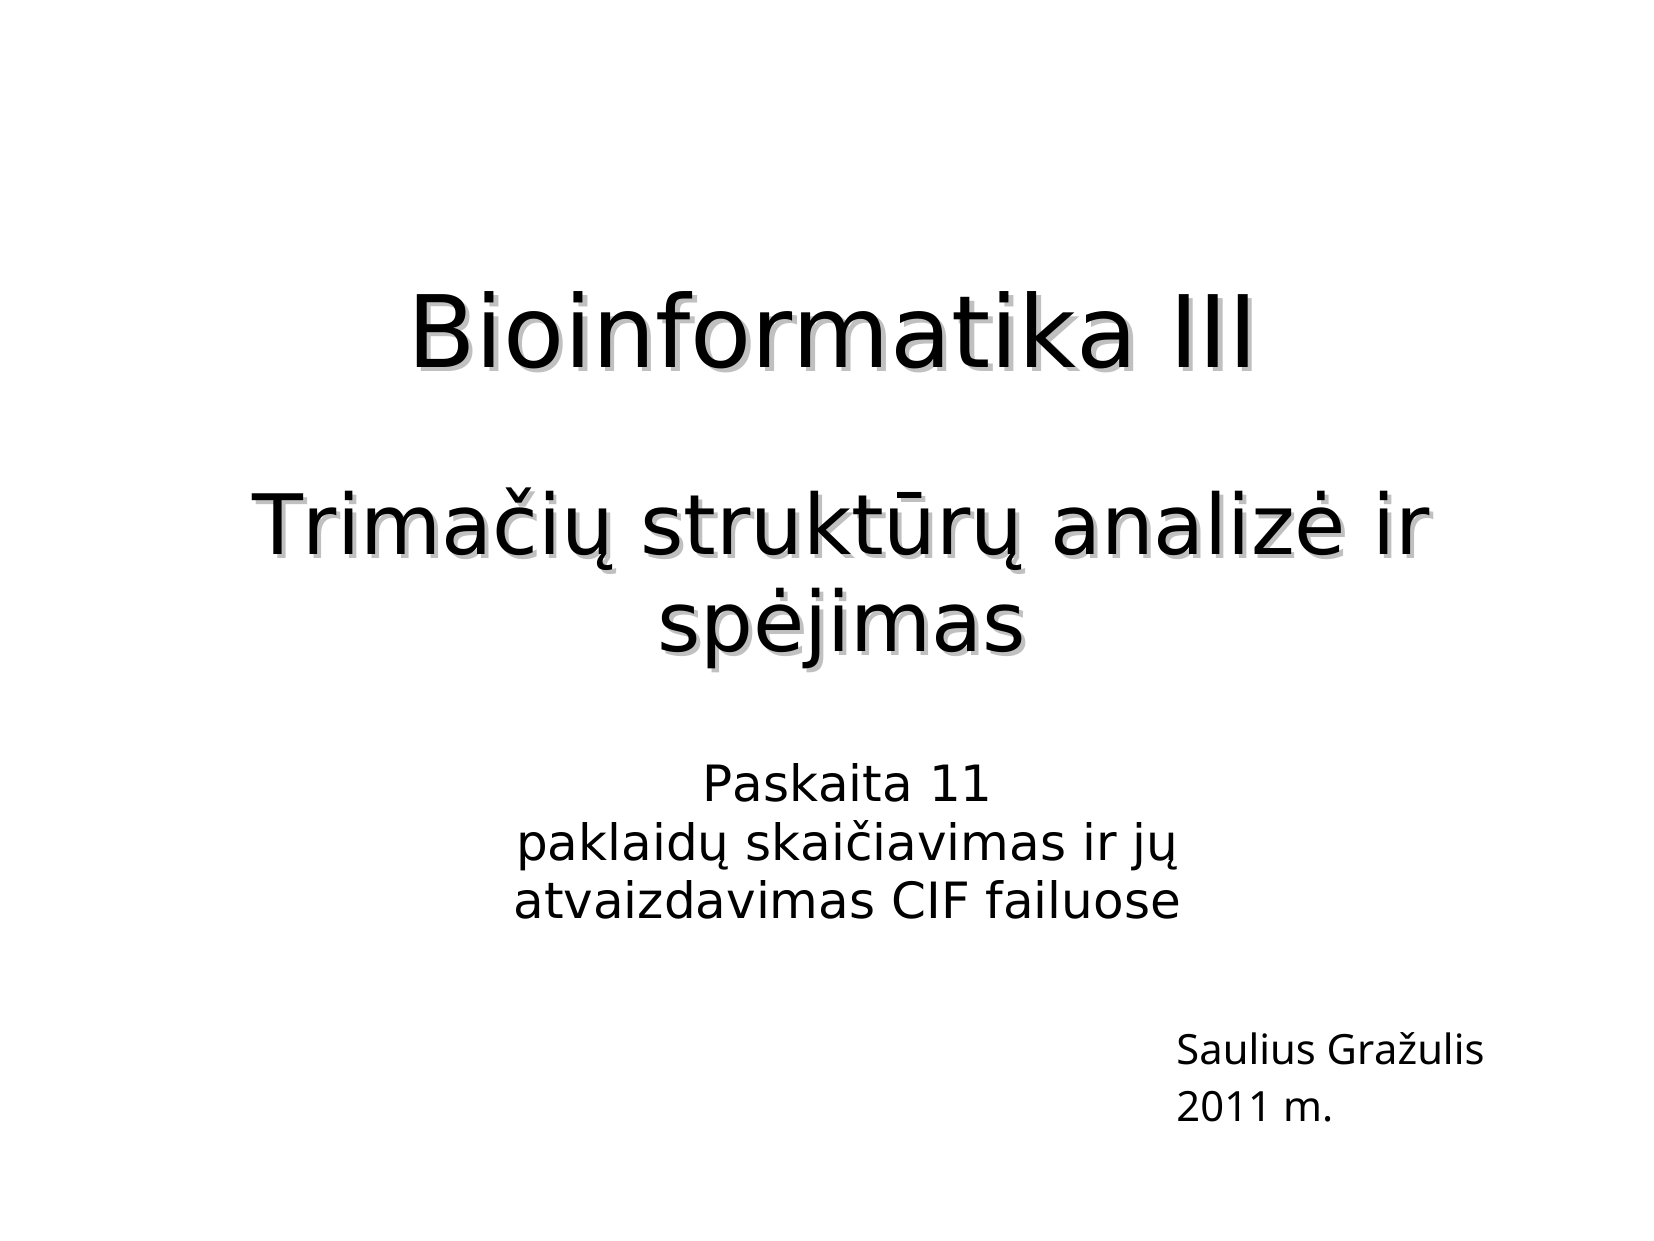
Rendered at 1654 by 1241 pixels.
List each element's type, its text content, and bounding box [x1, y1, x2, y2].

text_box Paskaita 11 paklaidų skaičiavimas ir jų atvaizdavimas CIF failuose [375, 747, 1321, 938]
text_box Trimačių struktūrų analizė ir spėjimas [206, 470, 1477, 680]
text_box Saulius Gražulis 2011 m. [1161, 1012, 1576, 1129]
title Bioinformatika III [88, 236, 1577, 429]
